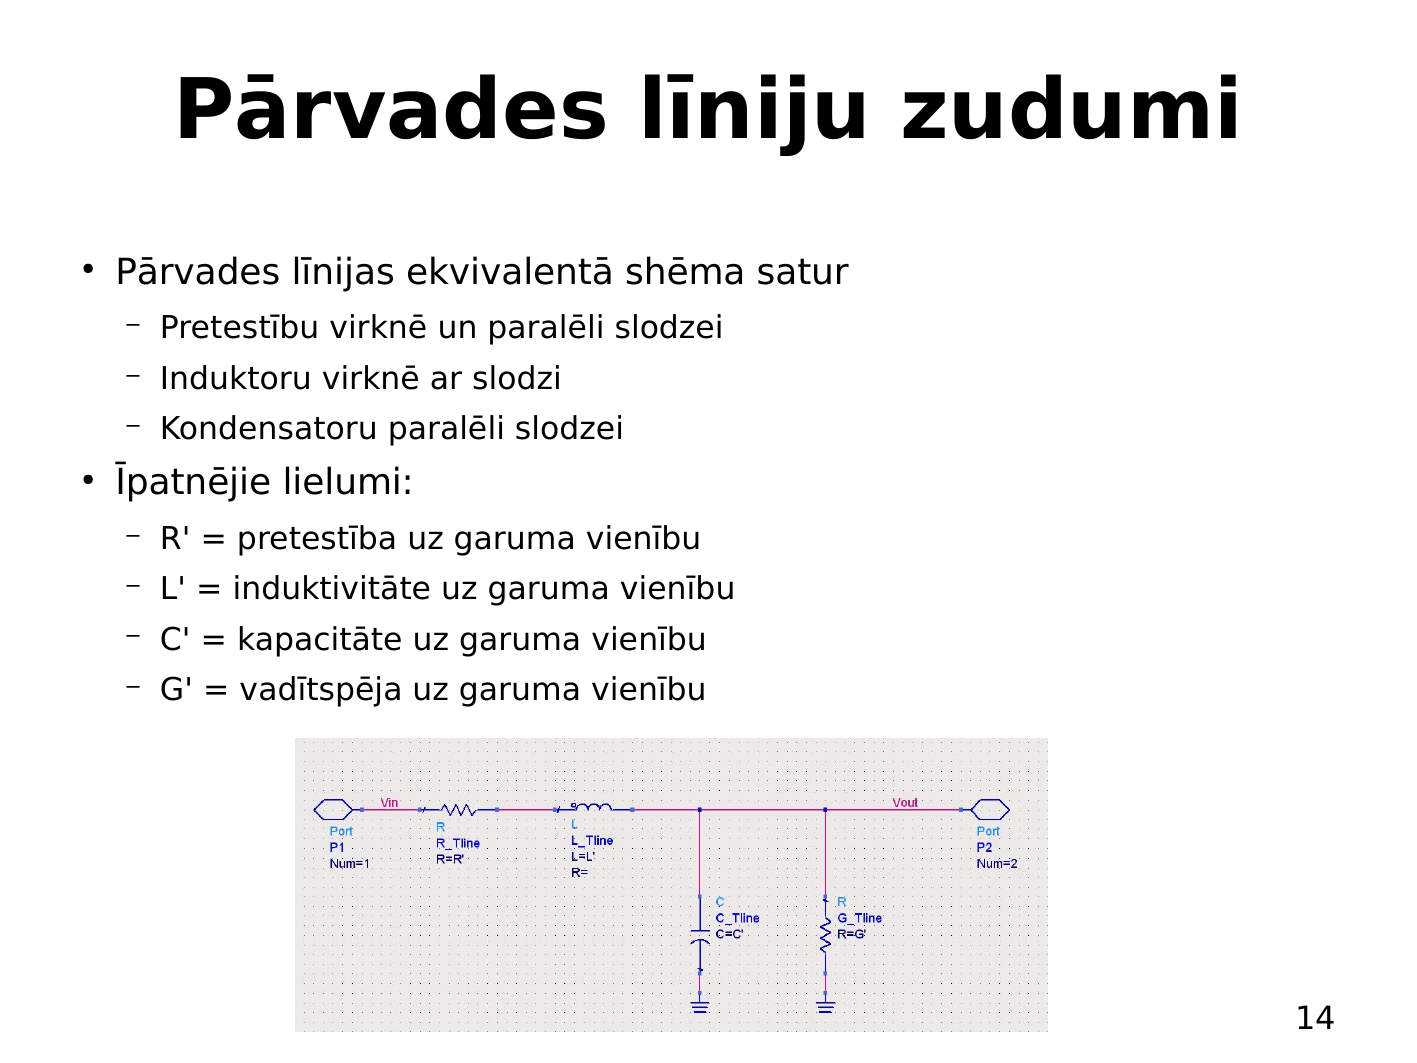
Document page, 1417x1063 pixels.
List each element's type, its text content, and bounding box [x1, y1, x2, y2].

list Pārvades līnijas ekvivalentā shēma satur Pretestību virknē un paralēli slodzei Induktoru virknē ar slodzi Kondensatoru paralēli slodzei Īpatnējie lielumi: R' = pretestība uz garuma vienību L' = induktivitāte uz garuma vienību C' = kapacitāte uz garuma vienību G' = vadītspēja uz garuma vienību [70, 248, 1346, 709]
picture [295, 738, 1048, 1033]
title Pārvades līniju zudumi [70, 42, 1346, 168]
